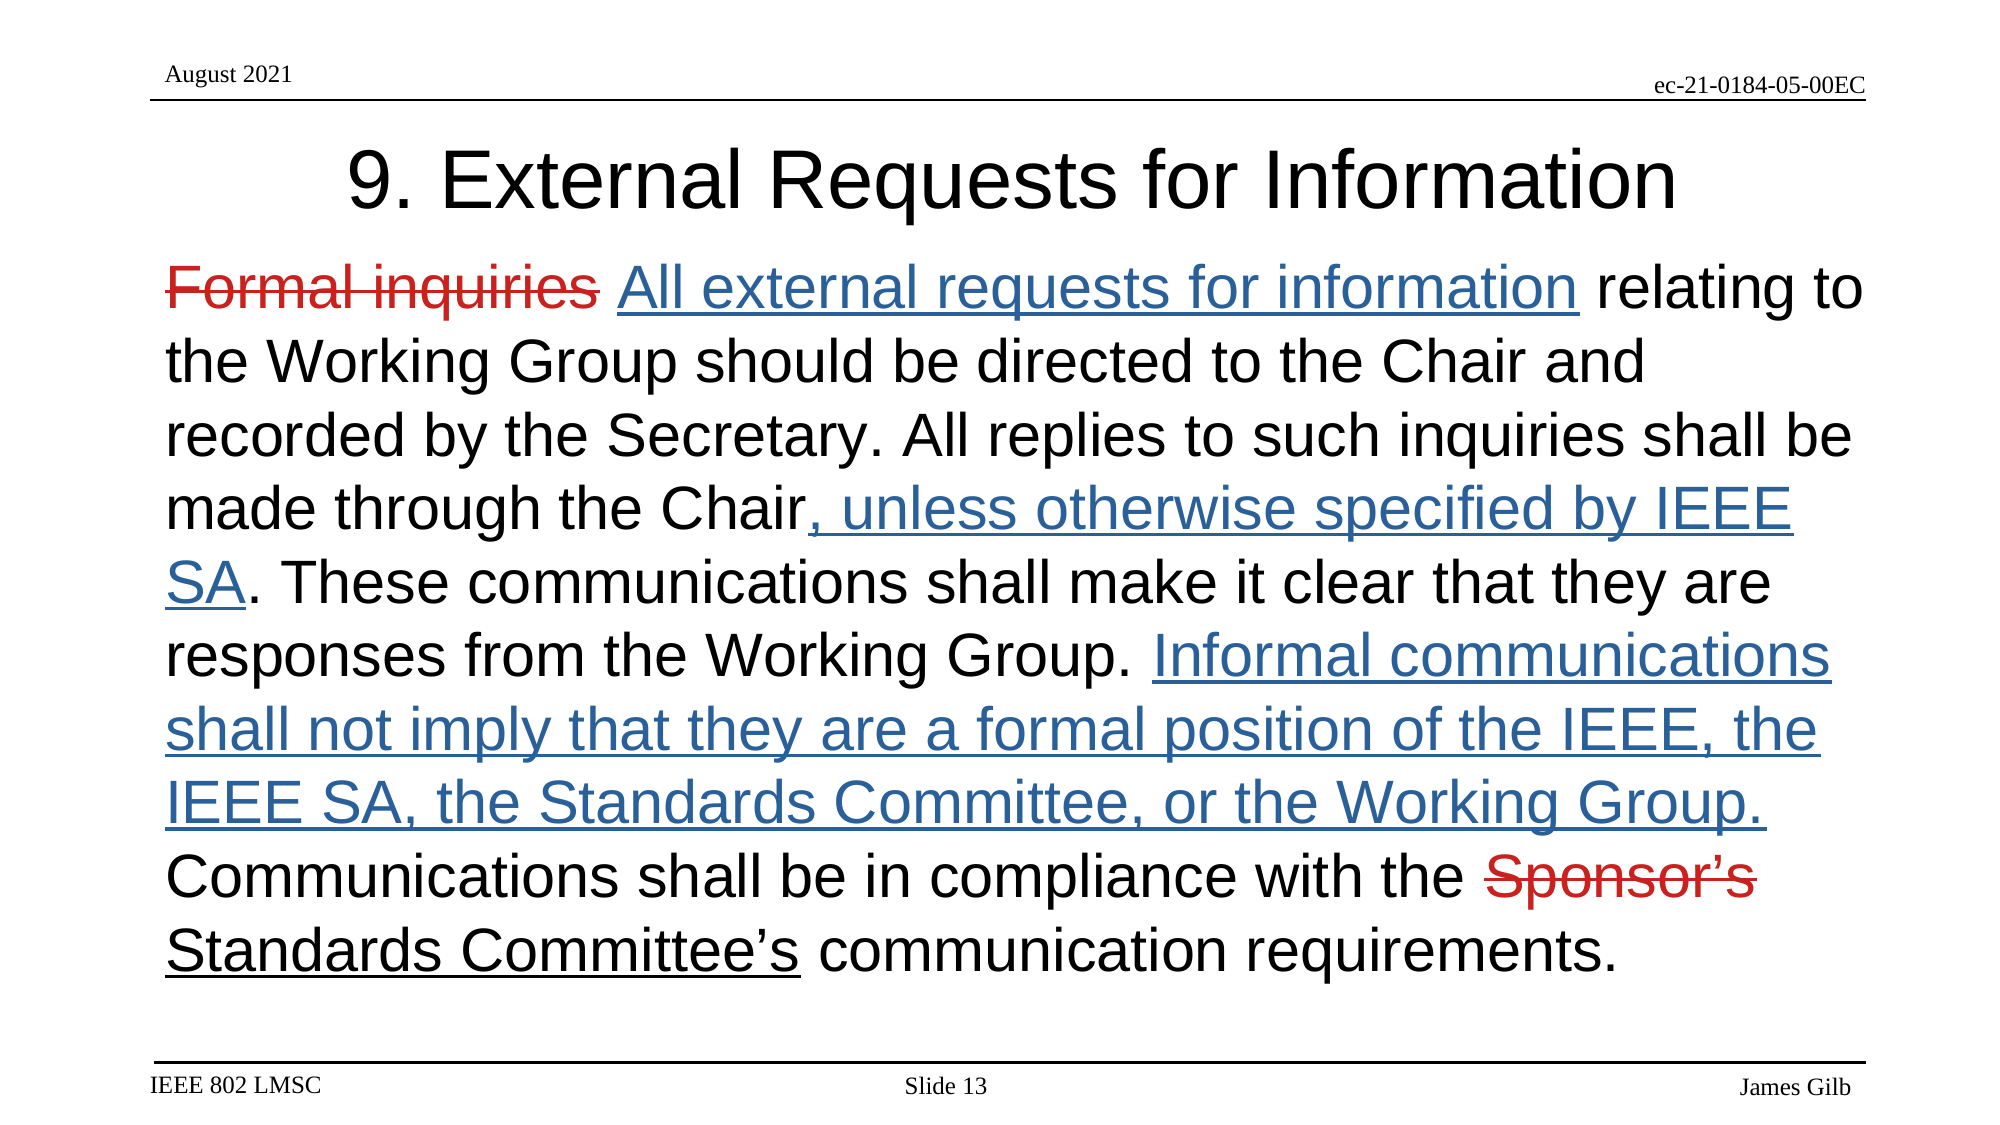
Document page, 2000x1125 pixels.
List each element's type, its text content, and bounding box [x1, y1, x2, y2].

title 9. External Requests for Information [149, 112, 1900, 238]
list Formal inquiries All external requests for information relating to the Working Group should be directed to the Chair and recorded by the Secretary. All replies to such inquiries shall be made through the Chair, unless otherwise specified by IEEE SA. These communications shall make it clear that they are responses from the Working Group. Informal communications shall not imply that they are a formal position of the IEEE, the IEEE SA, the Standards Committee, or the Working Group. Communications shall be in compliance with the Sponsor’s Standards Committee’s communication requirements. [149, 239, 1900, 1051]
